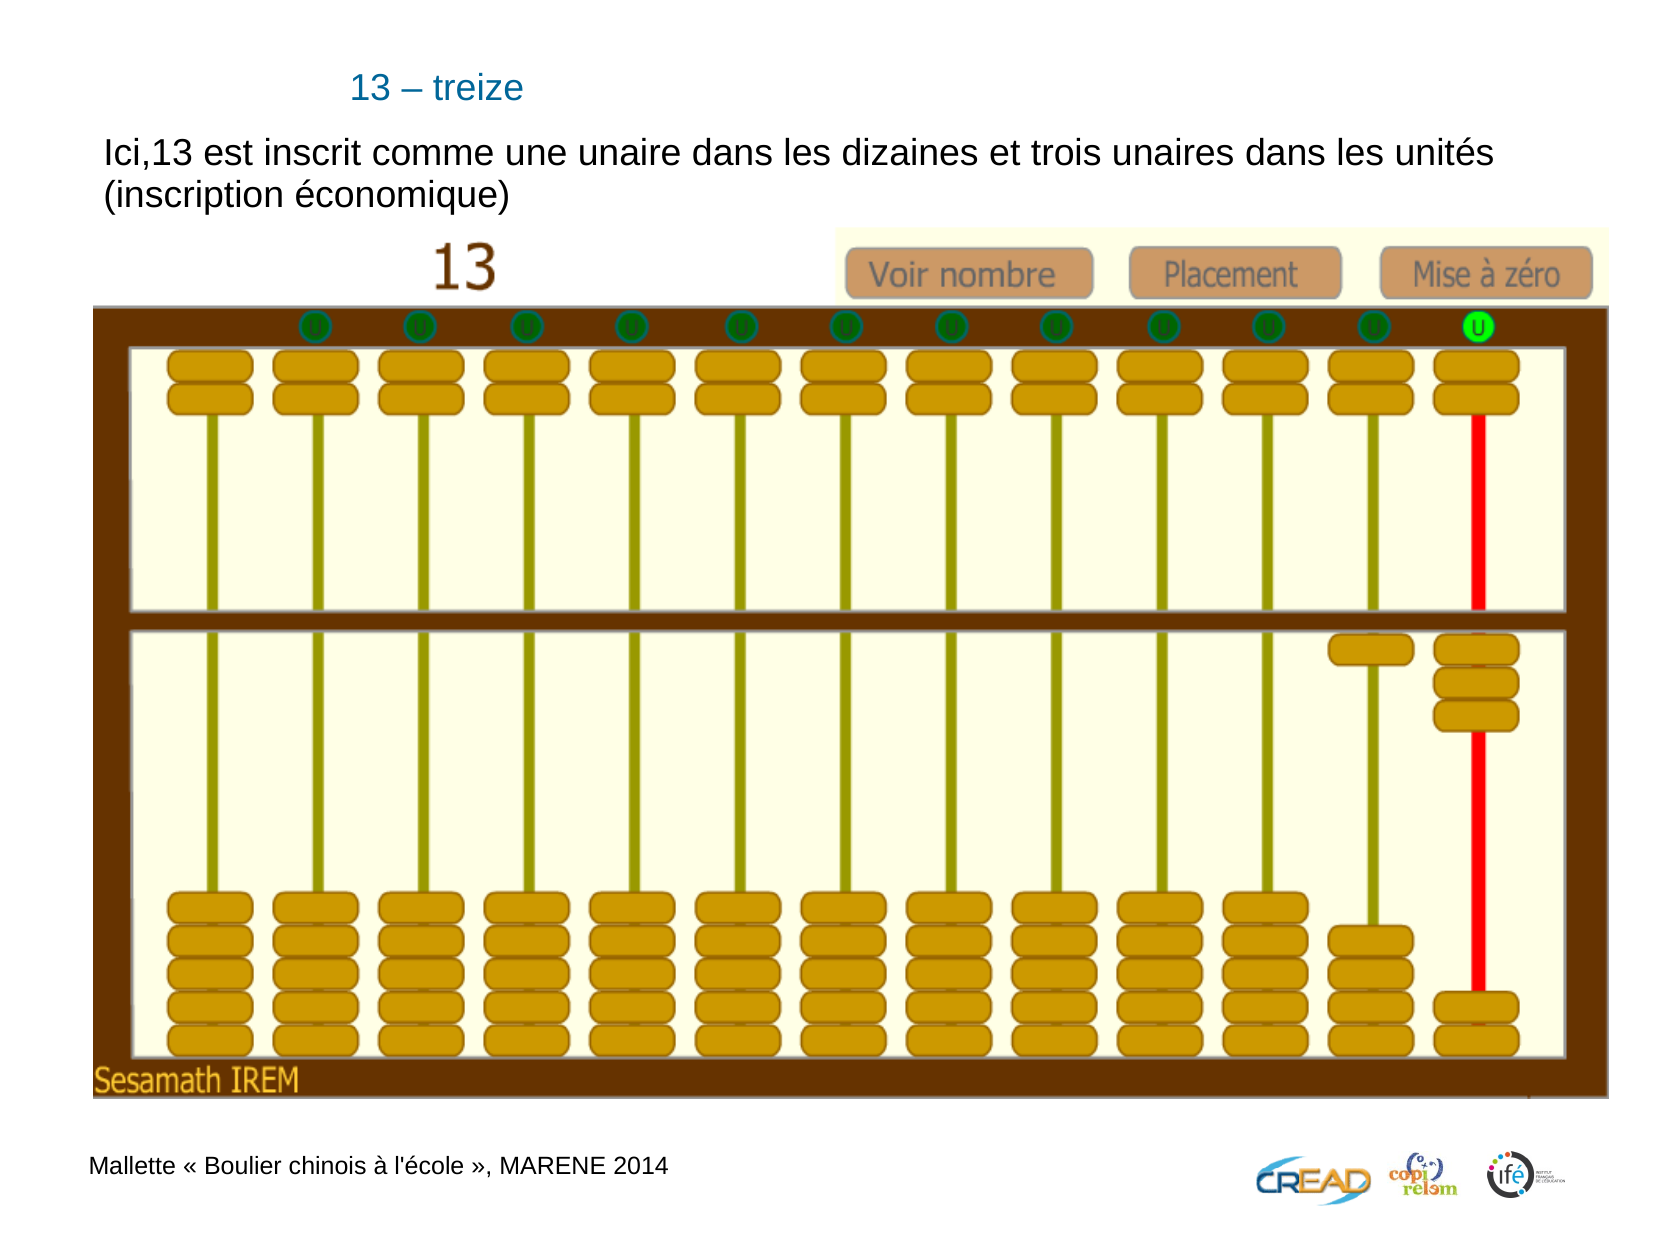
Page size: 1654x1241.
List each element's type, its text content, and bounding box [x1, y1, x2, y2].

picture [1387, 1151, 1461, 1197]
picture [1251, 1151, 1377, 1211]
text_box 13 – treize [334, 59, 621, 116]
picture [93, 226, 1609, 1099]
text_box Ici,13 est inscrit comme une unaire dans les dizaines et trois unaires dans les unités (inscription économique) [88, 124, 1595, 223]
picture [1487, 1151, 1565, 1198]
